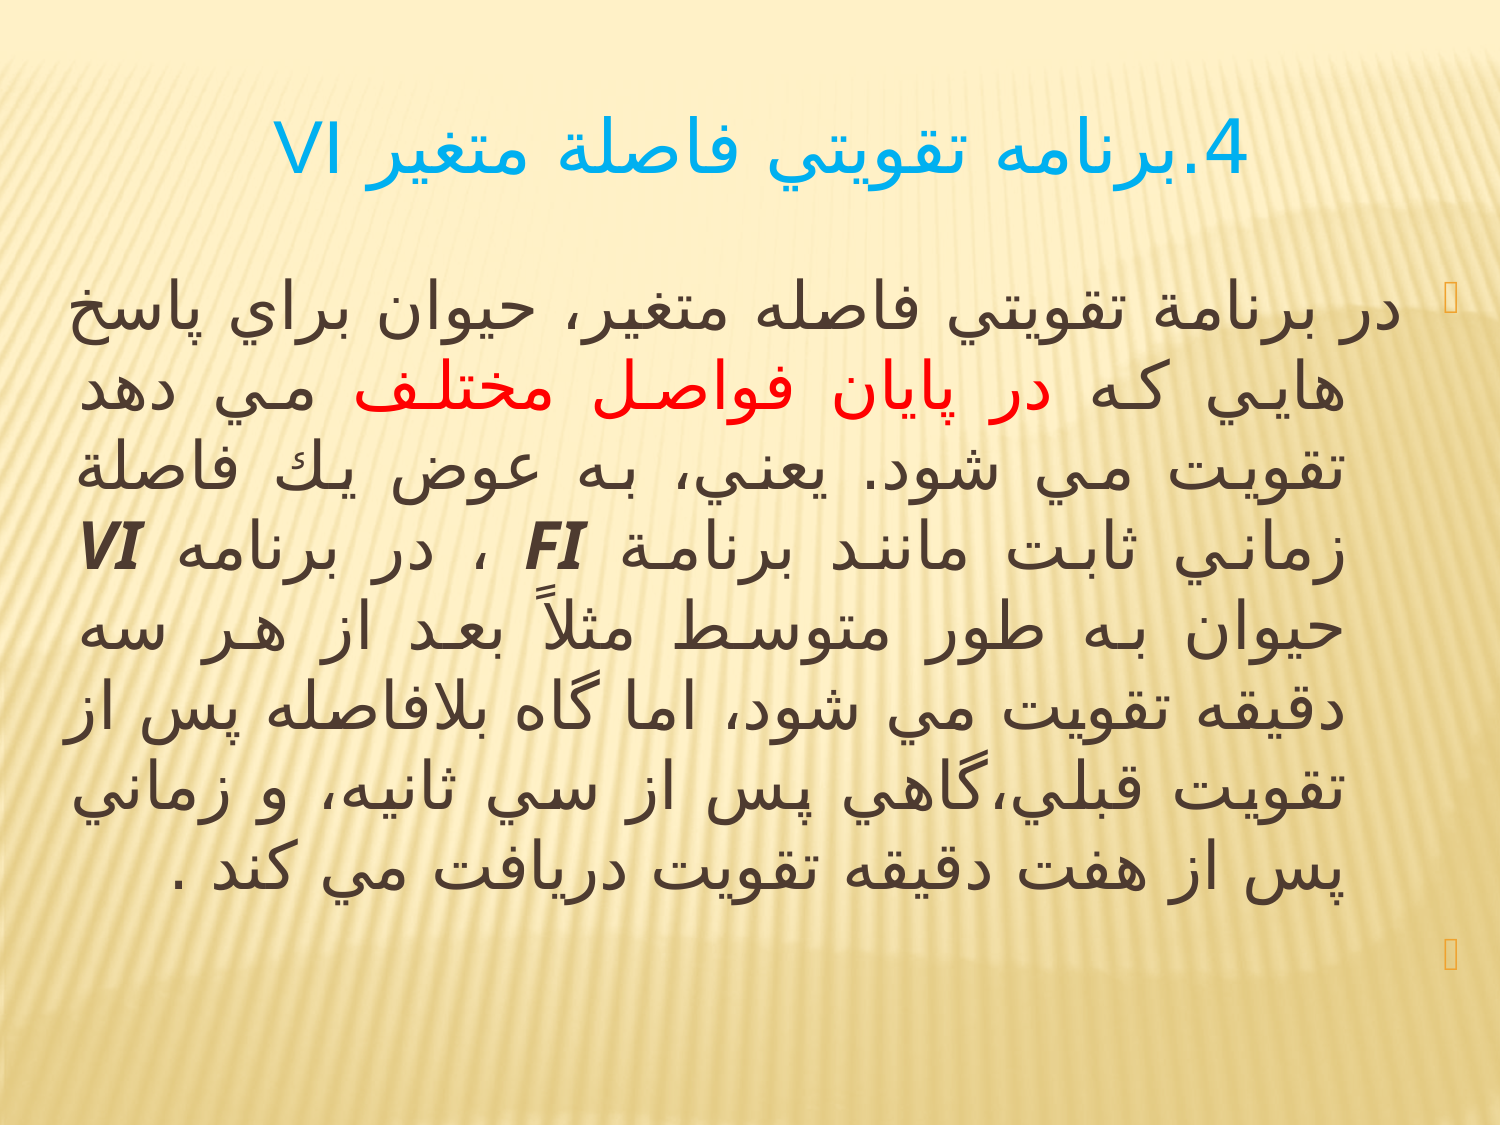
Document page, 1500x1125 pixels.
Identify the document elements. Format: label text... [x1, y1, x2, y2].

title 4.برنامه تقويتي فاصلة متغير VI‌ [50, 75, 1476, 213]
list در برنامة تقويتي فاصله متغير، حيوان براي پاسخ هايي كه در پايان فواصل مختلف مي دهد تقويت مي شود. يعني، به عوض يك فاصلة زماني ثابت مانند برنامة FI ، در برنامه VI حيوان به طور متوسط مثلاً بعد از هر سه دقيقه تقويت مي شود، اما گاه بلافاصله پس از تقويت قبلي،گاهي پس از سي ثانيه، و زماني پس از هفت دقيقه تقويت دريافت مي كند . [50, 254, 1476, 998]
